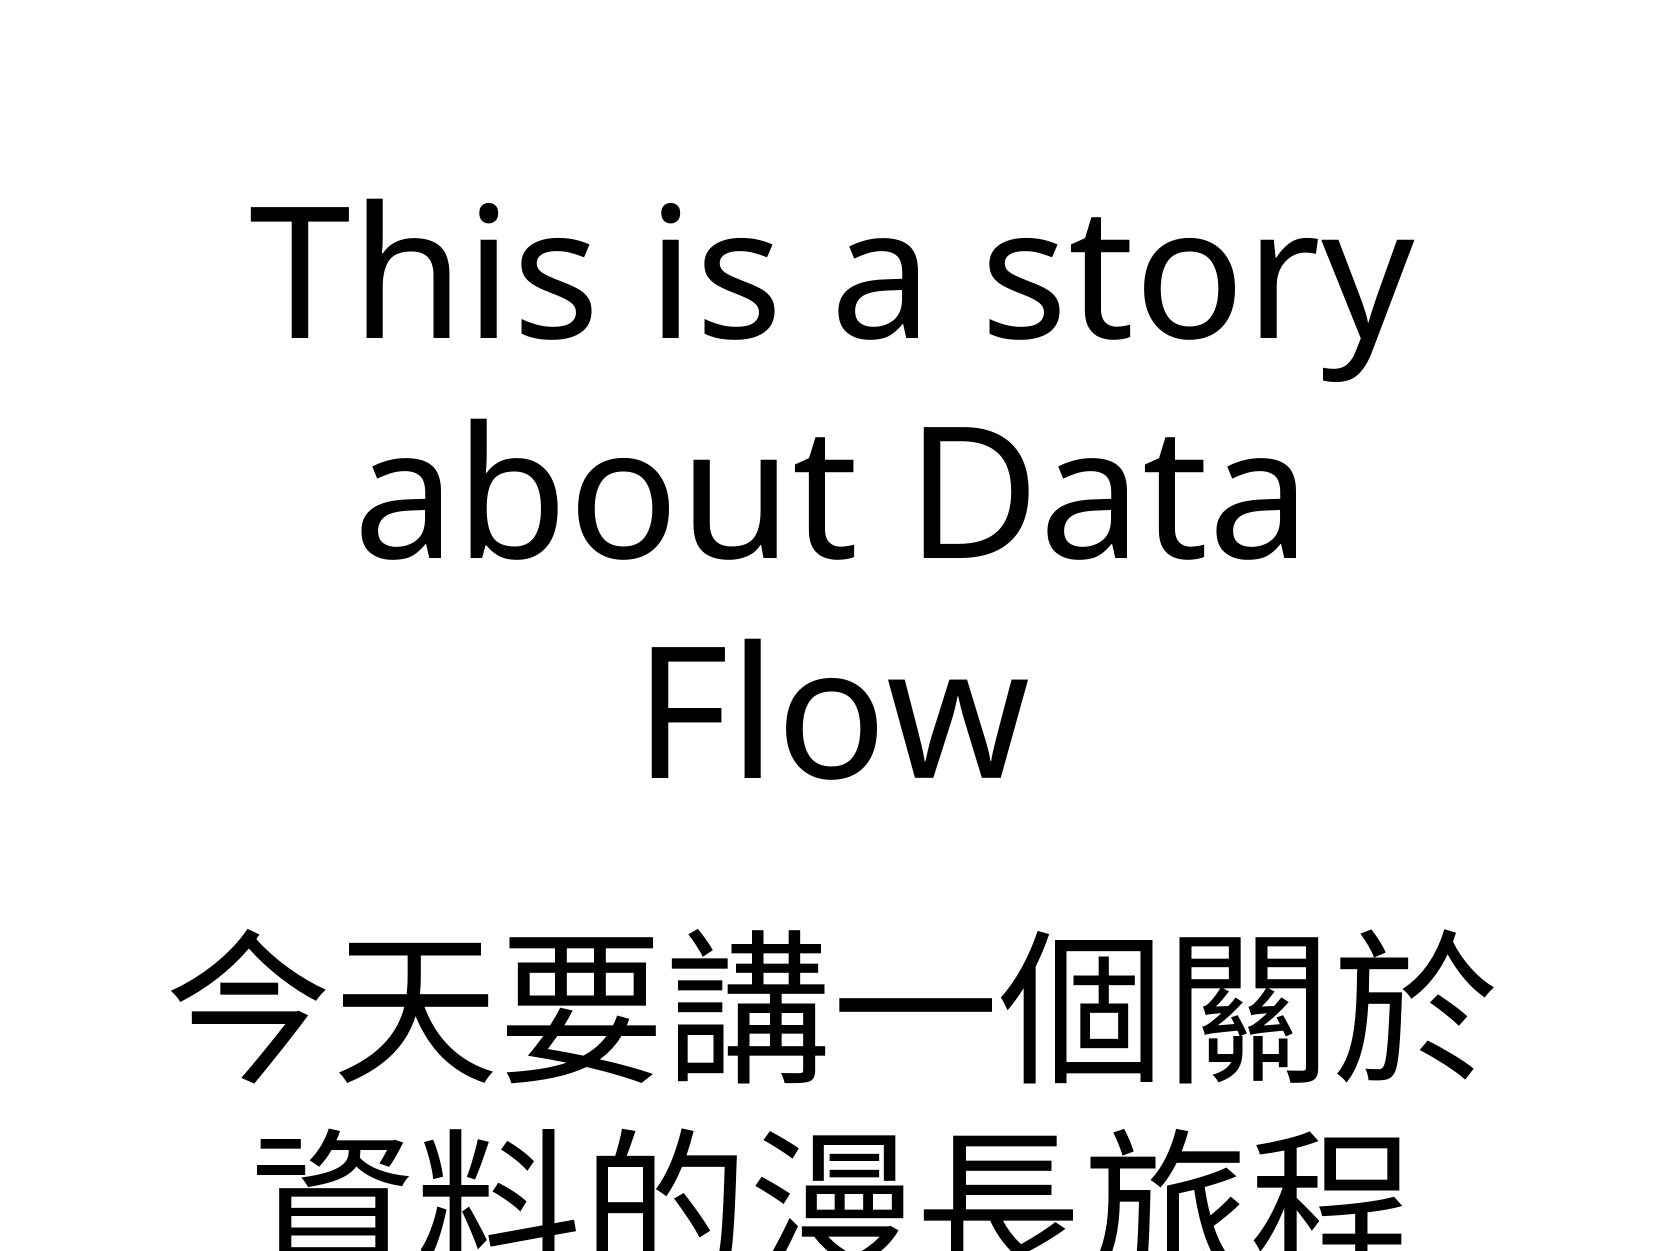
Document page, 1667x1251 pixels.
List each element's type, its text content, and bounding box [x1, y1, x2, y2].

text_box This is a story about Data Flow 今天要講一個關於 資料的漫長旅程 [124, 147, 1542, 1091]
